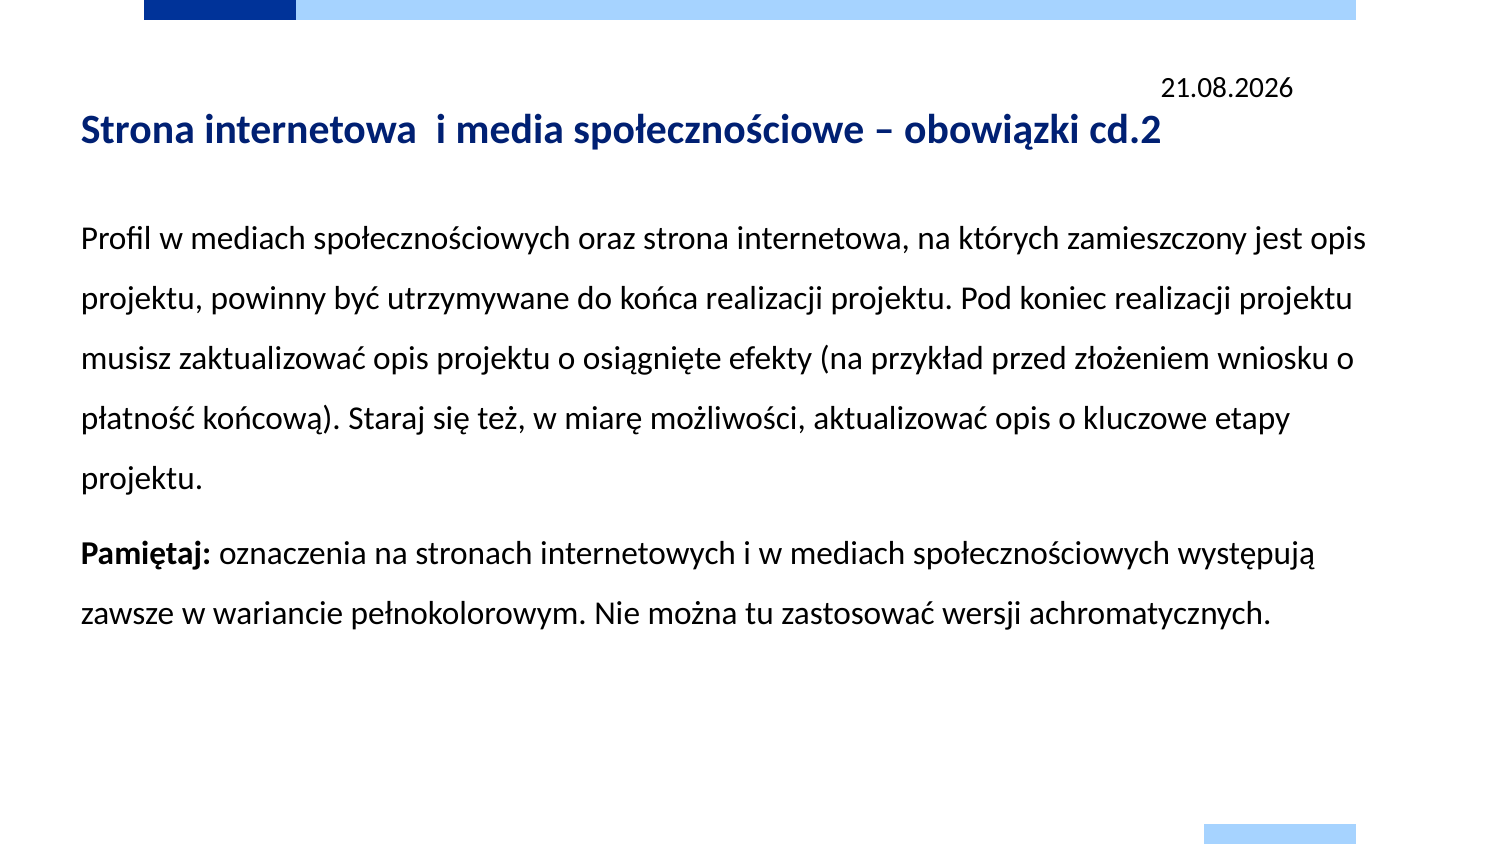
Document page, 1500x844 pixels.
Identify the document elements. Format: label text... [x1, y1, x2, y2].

list Profil w mediach społecznościowych oraz strona internetowa, na których zamieszczony jest opis projektu, powinny być utrzymywane do końca realizacji projektu. Pod koniec realizacji projektu musisz zaktualizować opis projektu o osiągnięte efekty (na przykład przed złożeniem wniosku o płatność końcową). Staraj się też, w miarę możliwości, aktualizować opis o kluczowe etapy projektu. Pamiętaj: oznaczenia na stronach internetowych i w mediach społecznościowych występują zawsze w wariancie pełnokolorowym. Nie można tu zastosować wersji achromatycznych. [80, 196, 1414, 734]
text_box 02.07.2024 [1145, 60, 1347, 102]
title Strona internetowa i media społecznościowe – obowiązki cd.2 [80, 101, 1357, 196]
